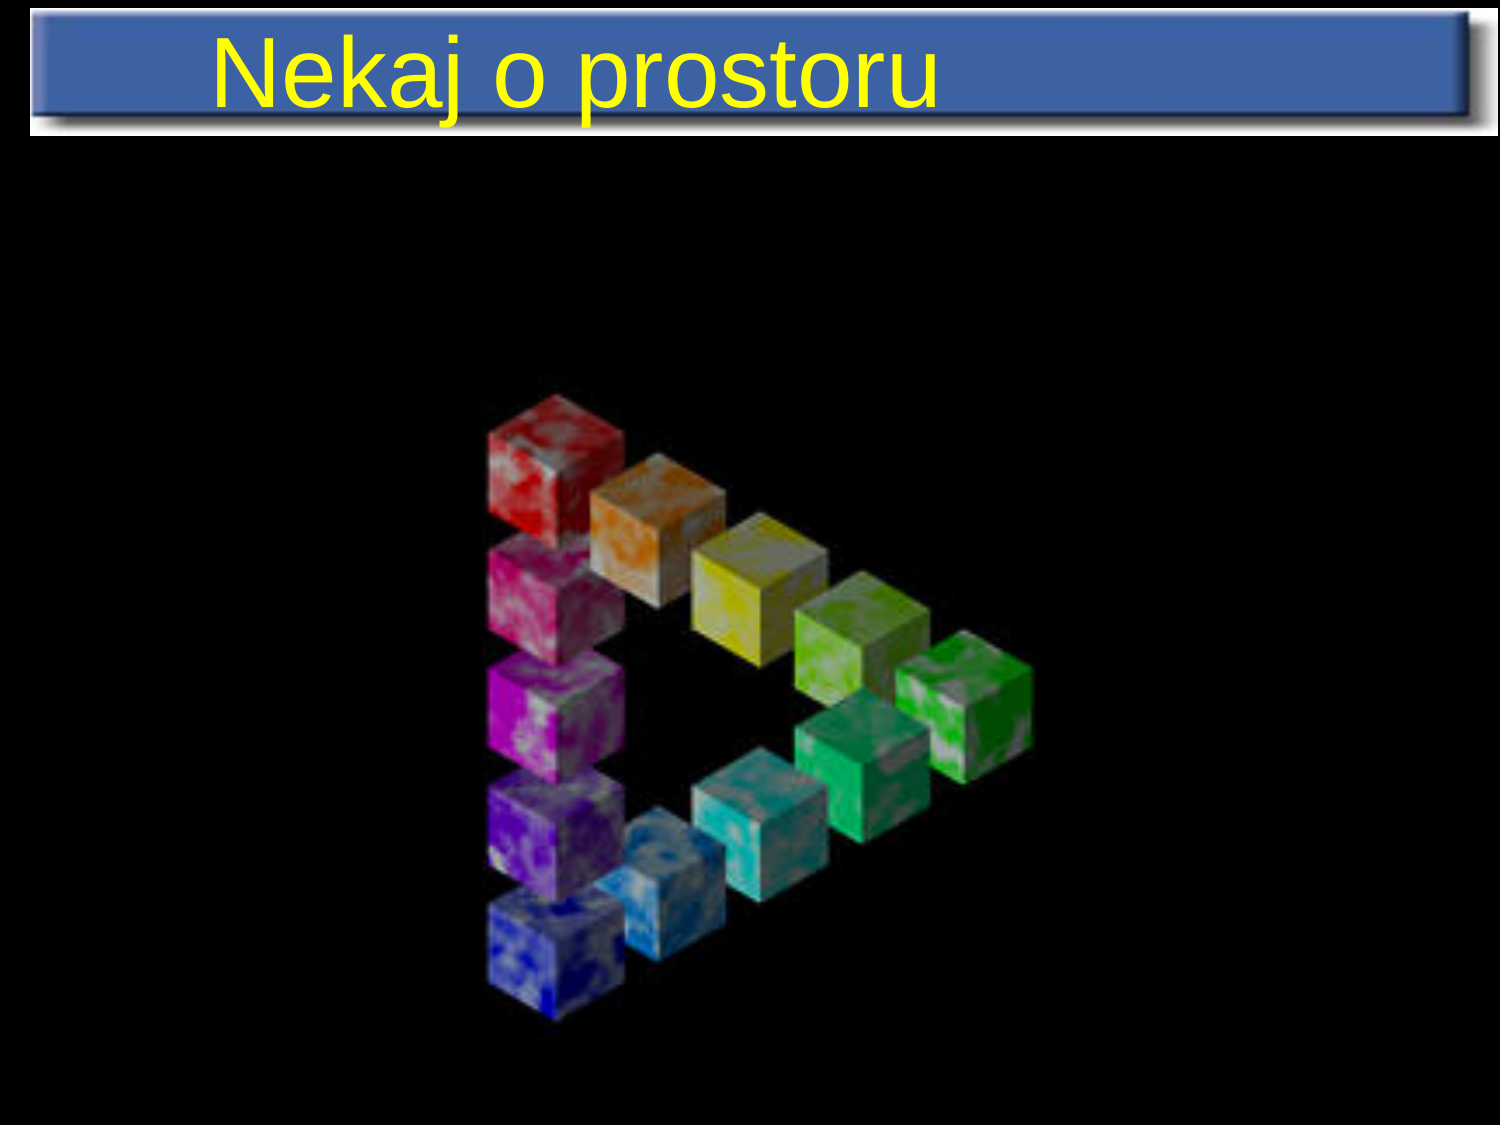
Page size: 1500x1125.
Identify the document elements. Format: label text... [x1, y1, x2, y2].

picture [206, 292, 1317, 1125]
text_box Nekaj o prostoru [194, 0, 1326, 136]
picture [30, 8, 194, 136]
picture [1326, 8, 1498, 136]
